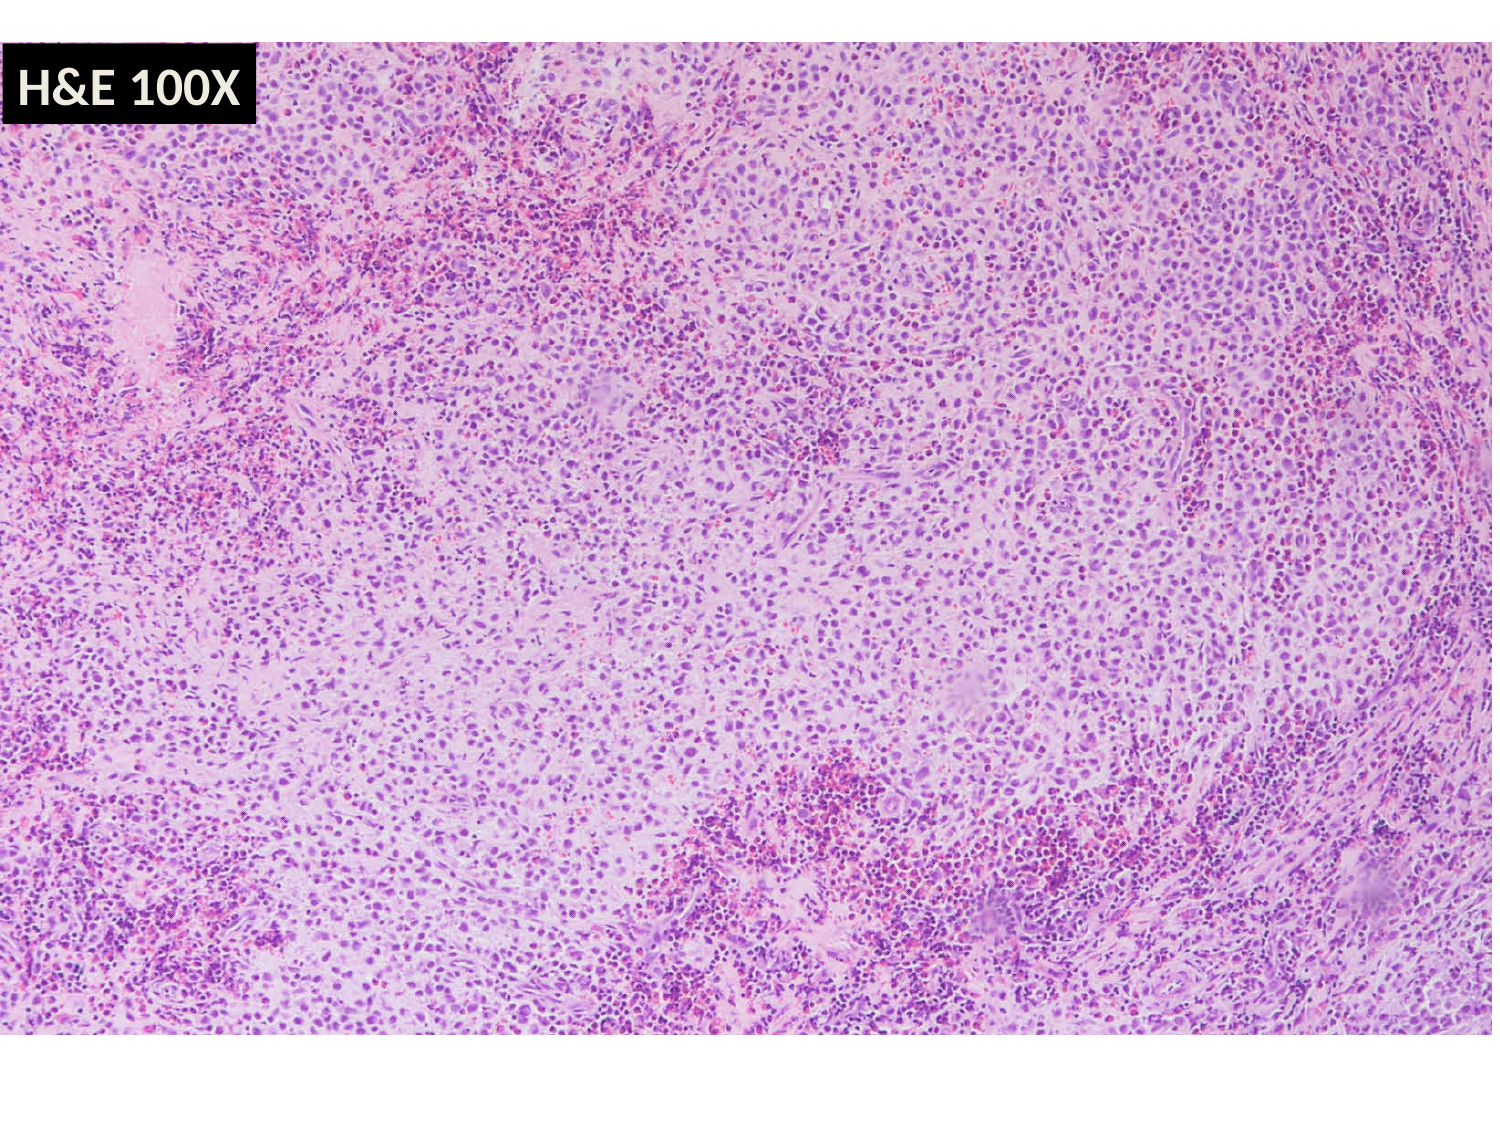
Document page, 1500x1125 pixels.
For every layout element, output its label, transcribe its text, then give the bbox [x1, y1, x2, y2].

text_box H&E 100X [2, 43, 257, 124]
picture [0, 42, 1492, 1035]
